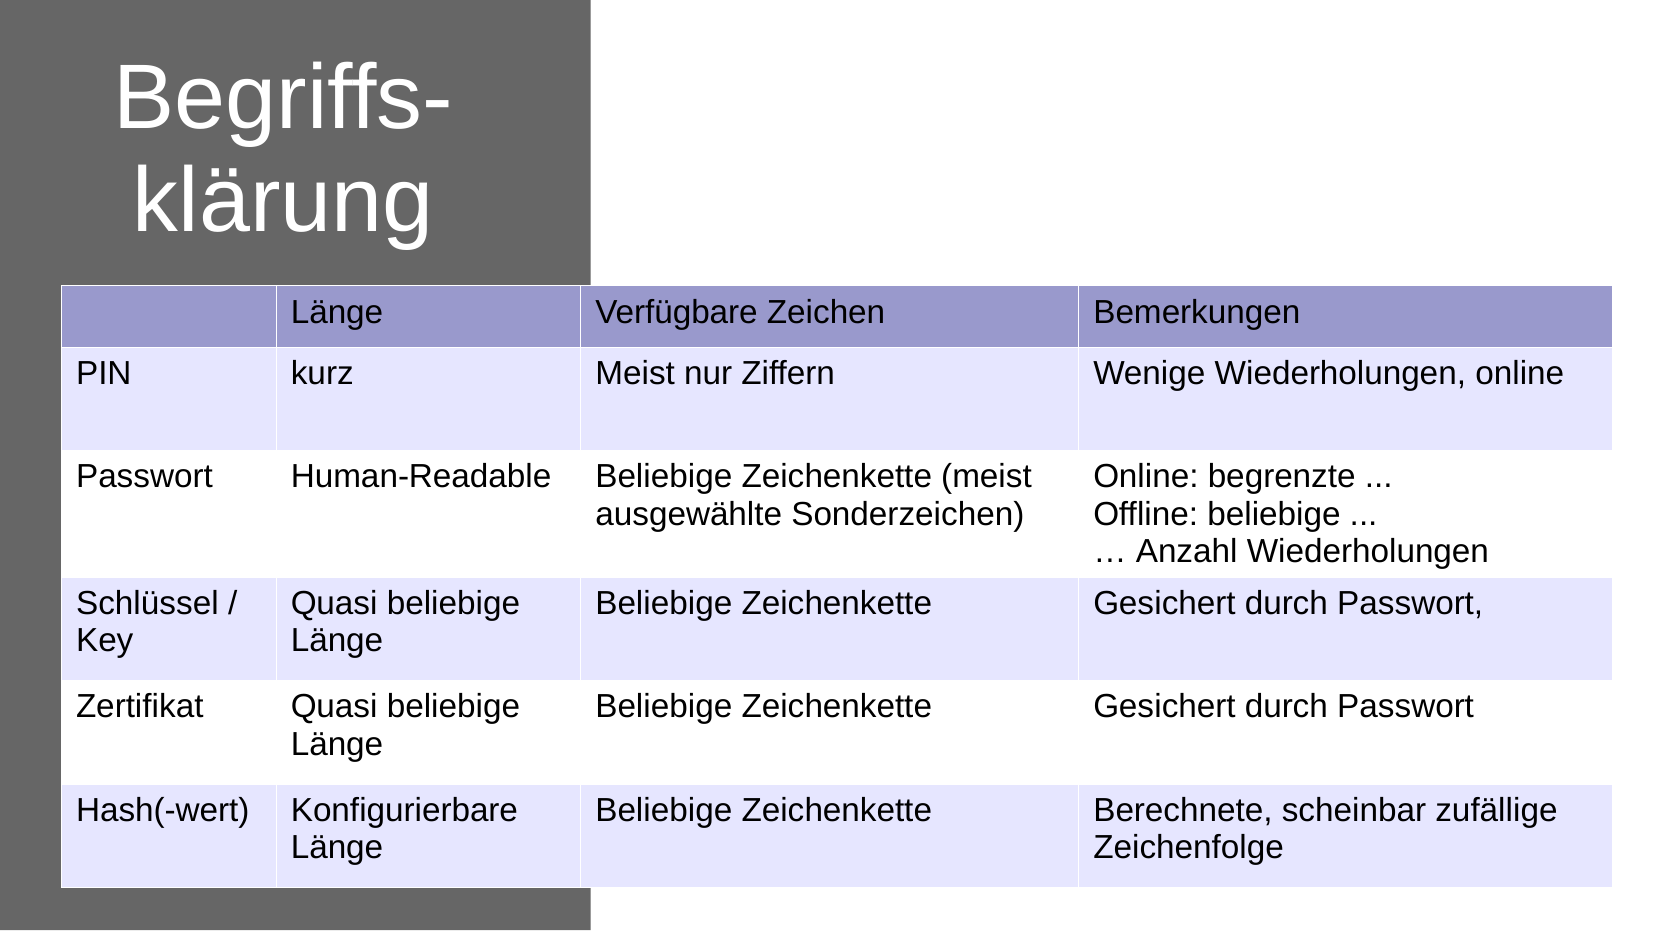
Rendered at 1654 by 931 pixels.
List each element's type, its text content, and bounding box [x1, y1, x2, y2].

table_cell Konfigurierbare Länge [277, 785, 580, 887]
table_cell Quasi beliebige Länge [277, 681, 580, 784]
table_cell PIN [62, 348, 276, 450]
table_cell Quasi beliebige Länge [277, 578, 580, 680]
table_cell Gesichert durch Passwort, [1079, 578, 1612, 680]
table_header Verfügbare Zeichen [581, 286, 1078, 347]
table_cell Beliebige Zeichenkette [581, 785, 1078, 887]
table_header Bemerkungen [1079, 286, 1612, 347]
table_cell Schlüssel / Key [62, 578, 276, 680]
table_cell Berechnete, scheinbar zufällige Zeichenfolge [1079, 785, 1612, 887]
title Begriffs-klärung [47, 45, 520, 875]
table_cell Hash(-wert) [62, 785, 276, 887]
table_cell Beliebige Zeichenkette (meist ausgewählte Sonderzeichen) [581, 451, 1078, 577]
table_cell kurz [277, 348, 580, 450]
table_cell Beliebige Zeichenkette [581, 681, 1078, 784]
table_cell Passwort [62, 451, 276, 577]
table_cell Human-Readable [277, 451, 580, 577]
table_cell Zertifikat [62, 681, 276, 784]
table_cell Online: begrenzte ... Offline: beliebige ... … Anzahl Wiederholungen [1079, 451, 1612, 577]
table_cell Wenige Wiederholungen, online [1079, 348, 1612, 450]
table_cell Gesichert durch Passwort [1079, 681, 1612, 784]
table_cell Meist nur Ziffern [581, 348, 1078, 450]
table_header Länge [277, 286, 580, 347]
table_header [62, 286, 276, 347]
table_cell Beliebige Zeichenkette [581, 578, 1078, 680]
